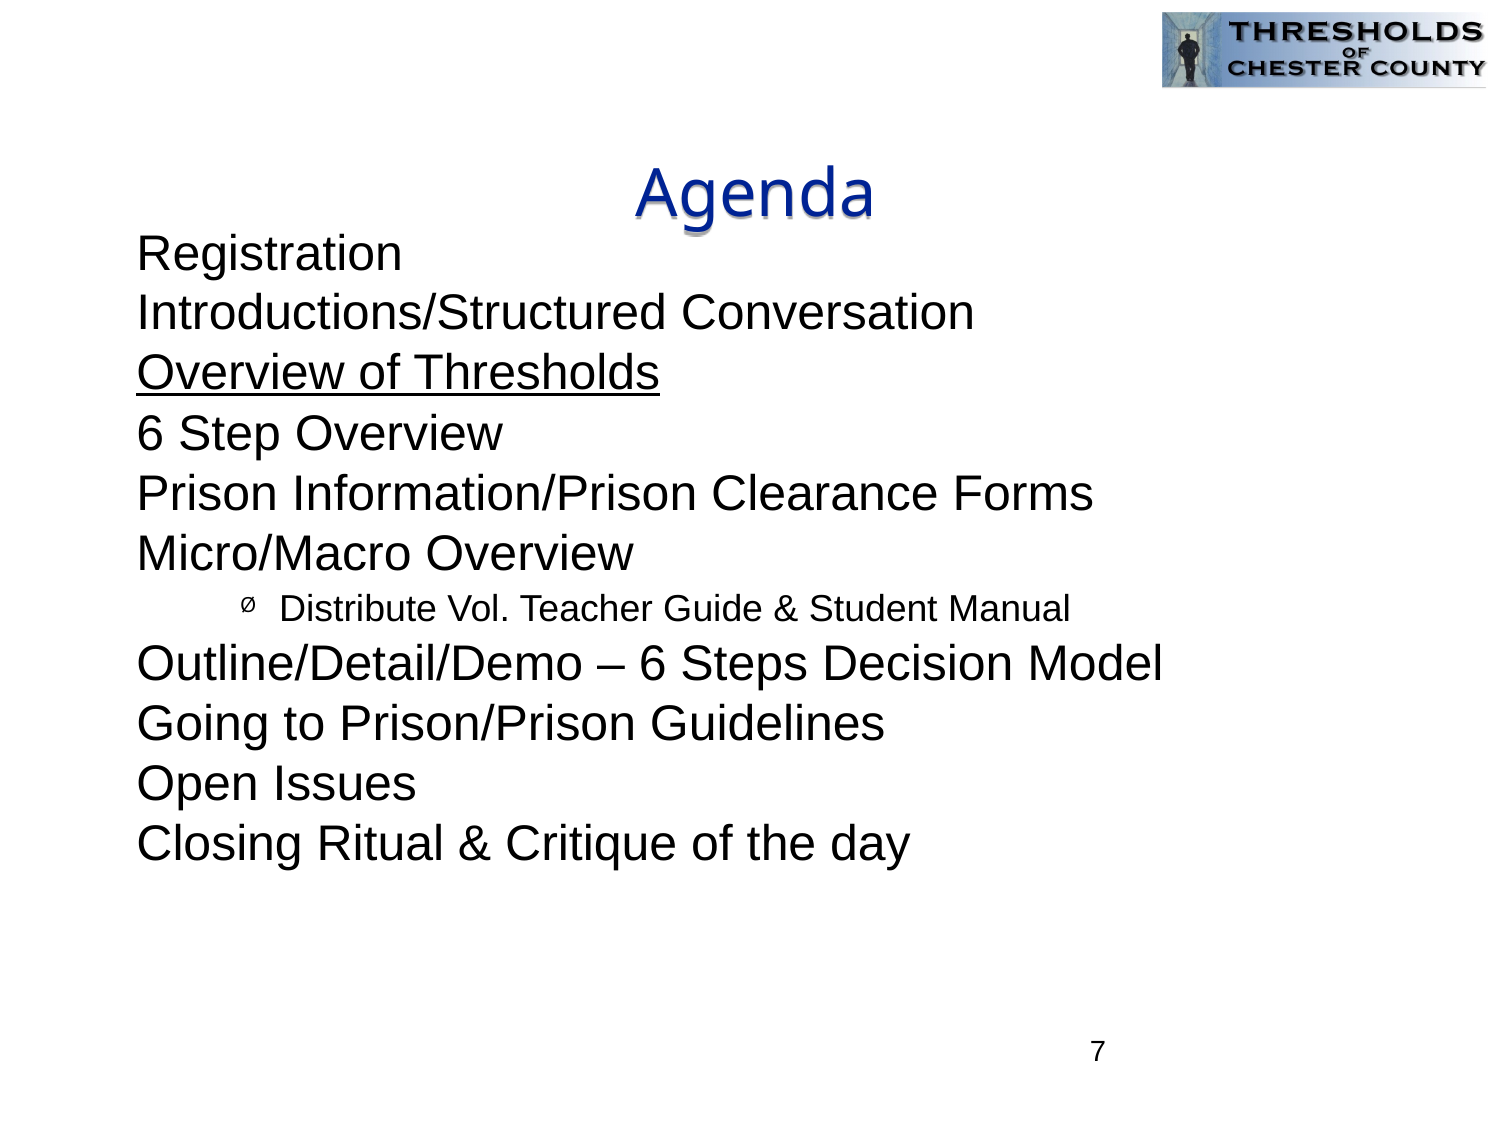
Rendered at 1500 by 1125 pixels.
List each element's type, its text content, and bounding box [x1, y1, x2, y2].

text_box 7 [1074, 1025, 1388, 1101]
title Agenda [137, 62, 1375, 163]
text_box Registration Introductions/Structured Conversation Overview of Thresholds 6 Step Overview Prison Information/Prison Clearance Forms Micro/Macro Overview Distribute Vol. Teacher Guide & Student Manual Outline/Detail/Demo – 6 Steps Decision Model Going to Prison/Prison Guidelines Open Issues Closing Ritual & Critique of the day [75, 212, 1450, 885]
